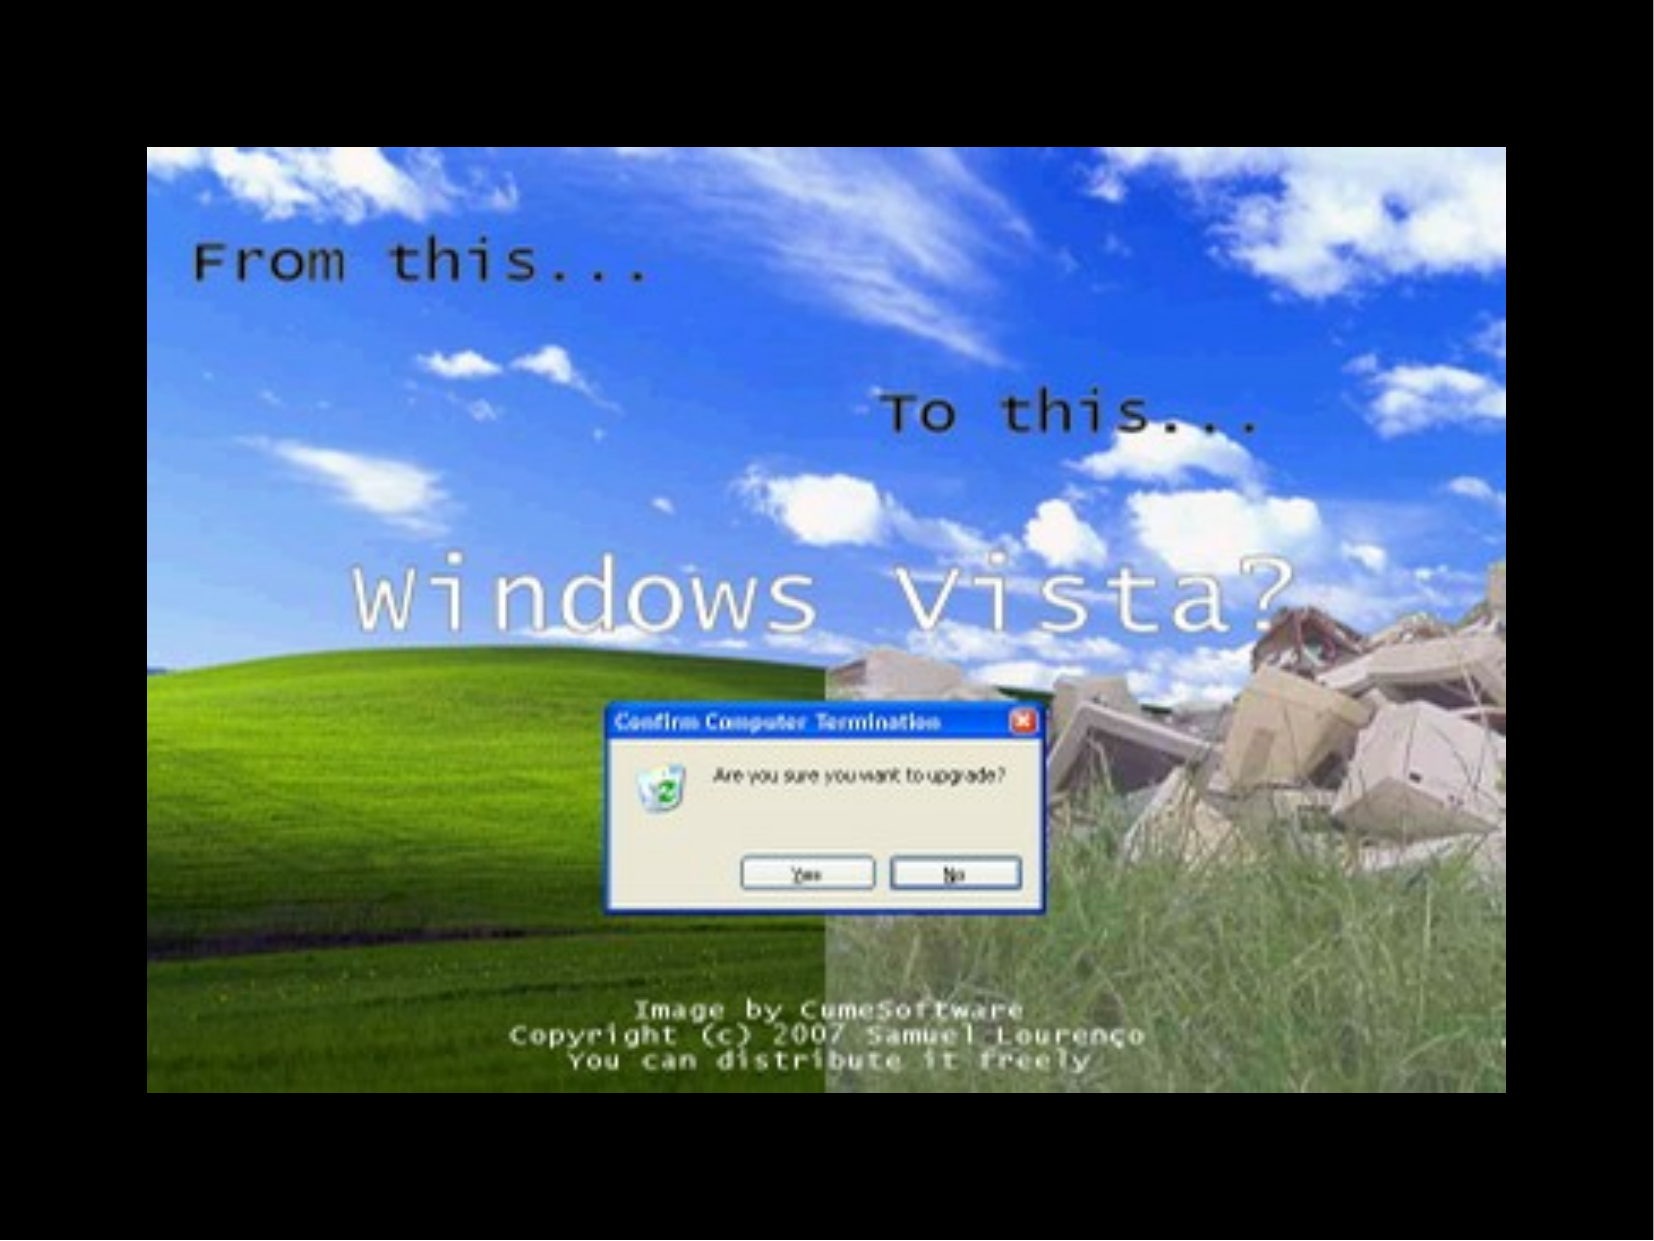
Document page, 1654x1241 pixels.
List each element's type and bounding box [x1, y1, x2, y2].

picture [147, 147, 1506, 1093]
